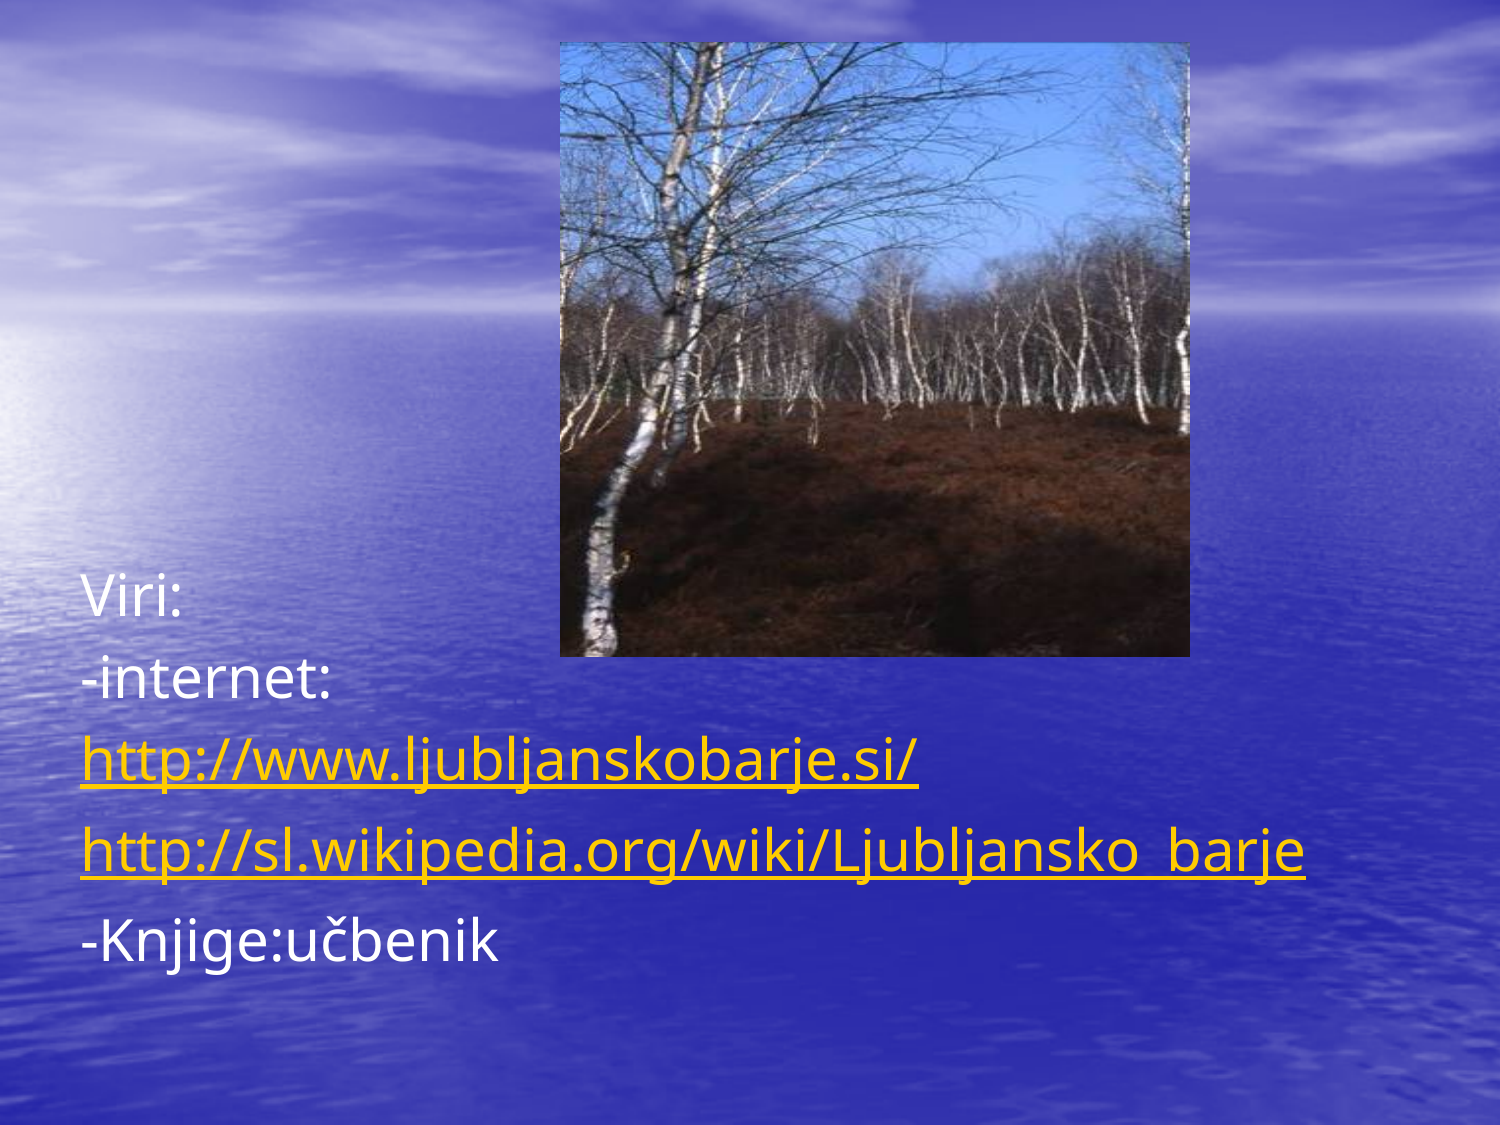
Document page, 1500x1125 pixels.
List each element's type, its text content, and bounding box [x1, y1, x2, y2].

list Viri: -internet: http://www.ljubljanskobarje.si/ http://sl.wikipedia.org/wiki/Ljubljansko_barje -Knjige:učbenik [64, 550, 1400, 1059]
picture [0, 0, 1500, 1125]
